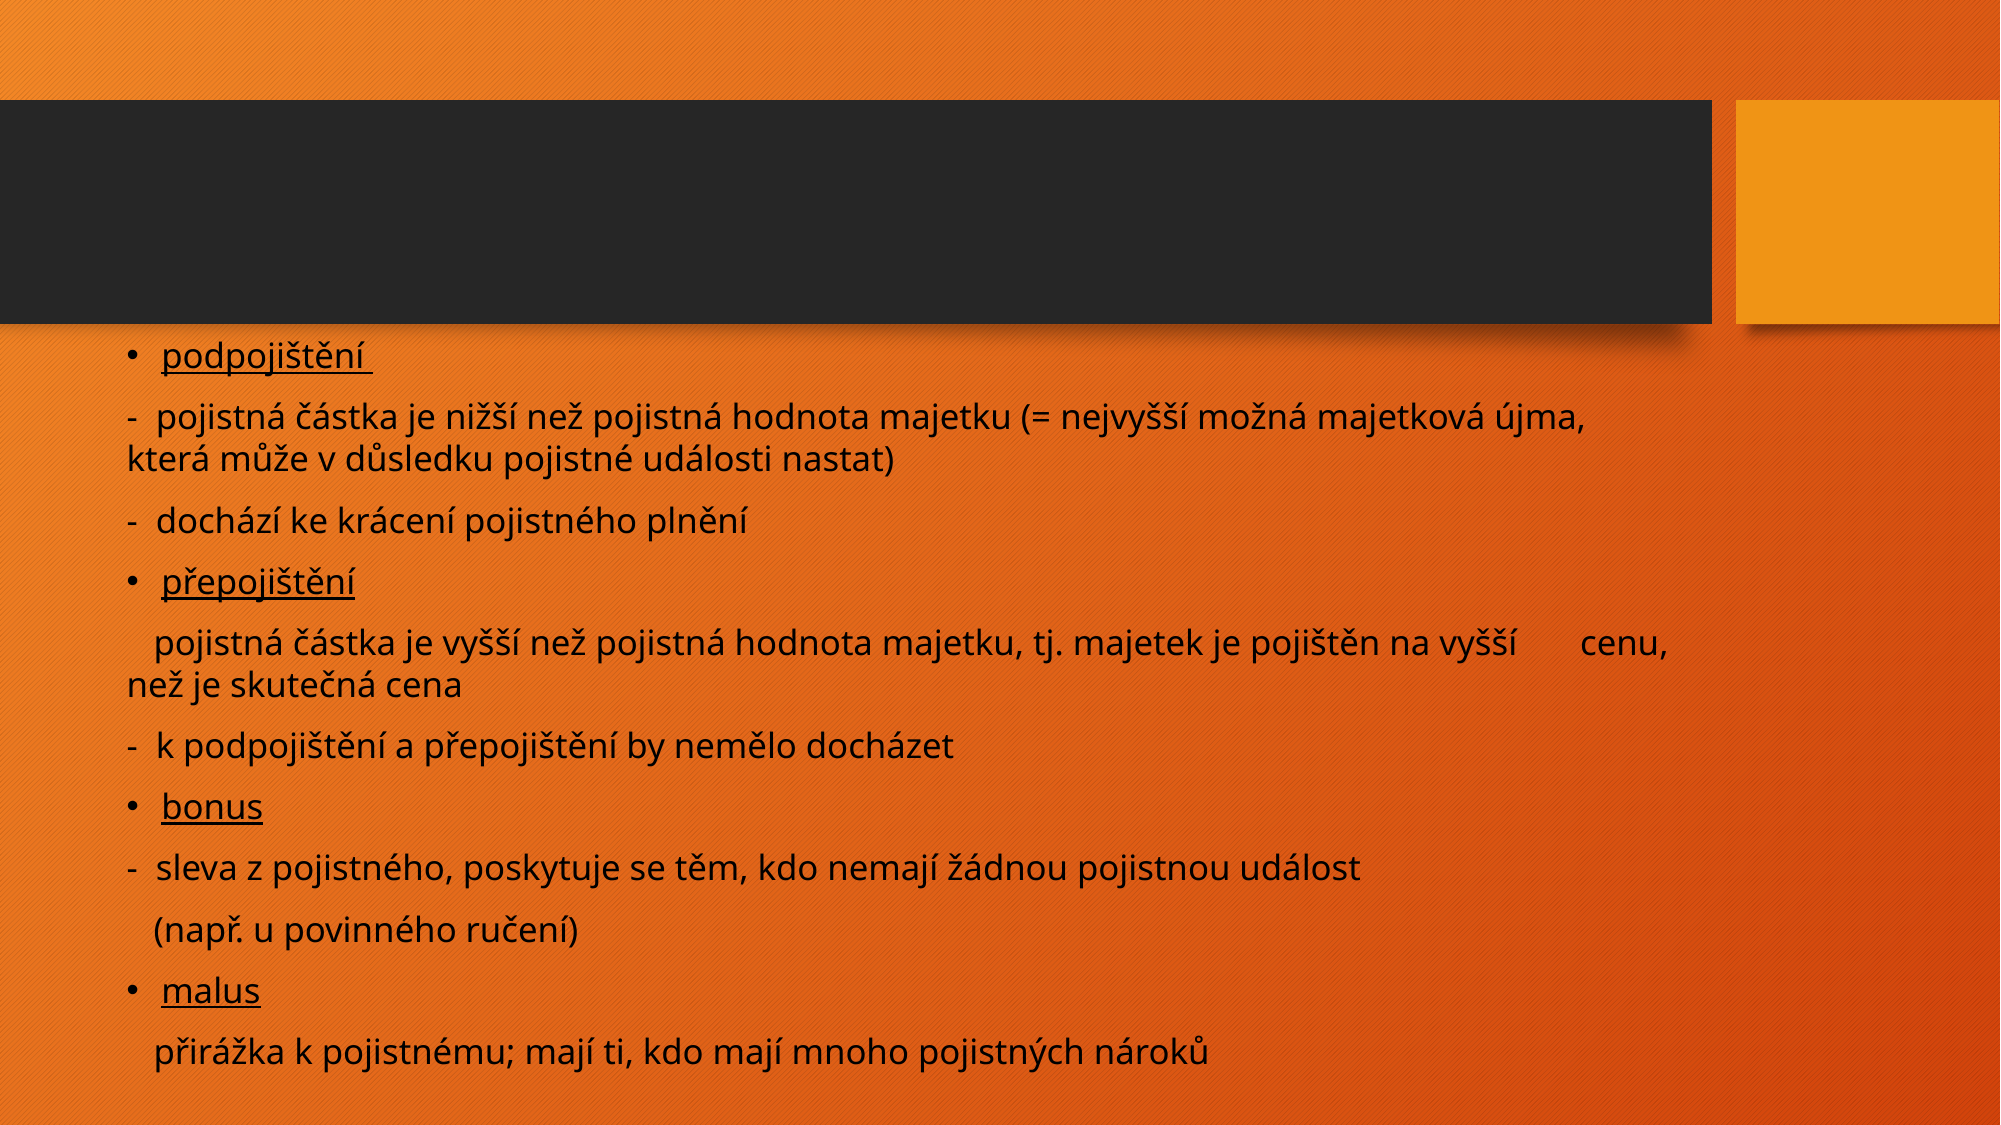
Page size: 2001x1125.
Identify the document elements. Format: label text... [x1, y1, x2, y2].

list podpojištění - pojistná částka je nižší než pojistná hodnota majetku (= nejvyšší možná majetková újma, která může v důsledku pojistné události nastat) - dochází ke krácení pojistného plnění přepojištění pojistná částka je vyšší než pojistná hodnota majetku, tj. majetek je pojištěn na vyšší cenu, než je skutečná cena - k podpojištění a přepojištění by nemělo docházet bonus - sleva z pojistného, poskytuje se těm, kdo nemají žádnou pojistnou událost (např. u povinného ručení) malus přirážka k pojistnému; mají ti, kdo mají mnoho pojistných nároků [111, 326, 1689, 1125]
